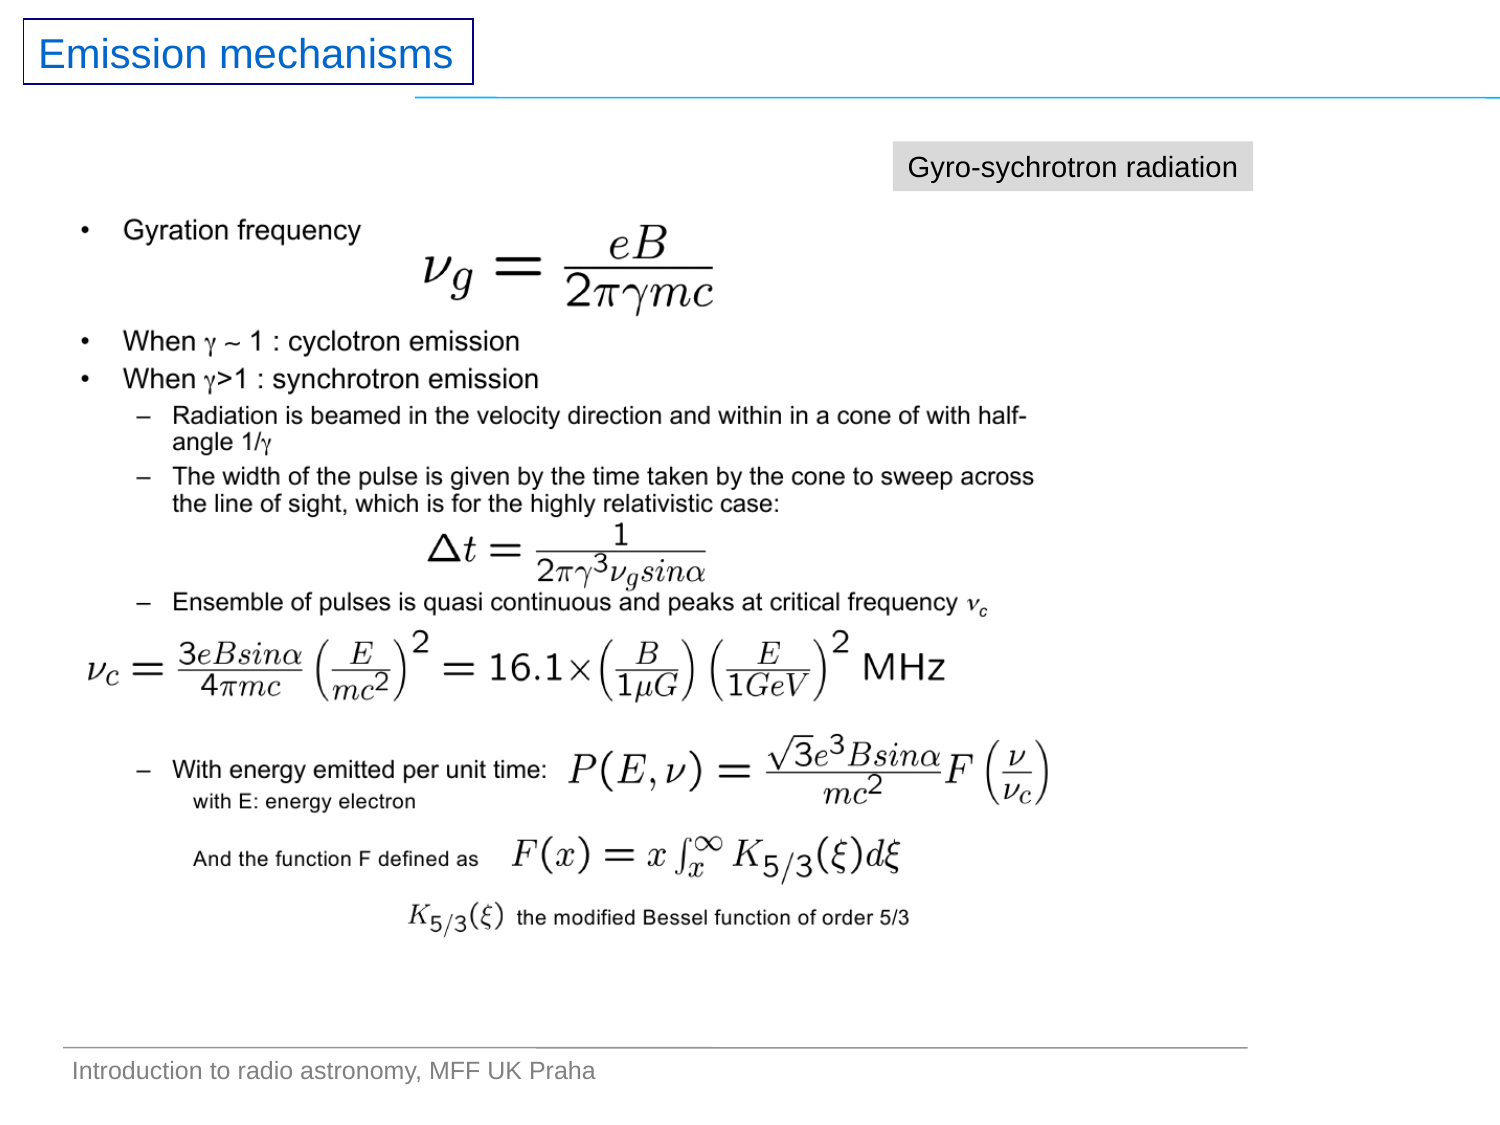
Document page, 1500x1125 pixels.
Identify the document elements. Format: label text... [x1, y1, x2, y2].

text_box Emission mechanisms [23, 18, 473, 85]
text_box Gyro-sychrotron radiation [892, 141, 1254, 192]
picture [61, 206, 1121, 955]
